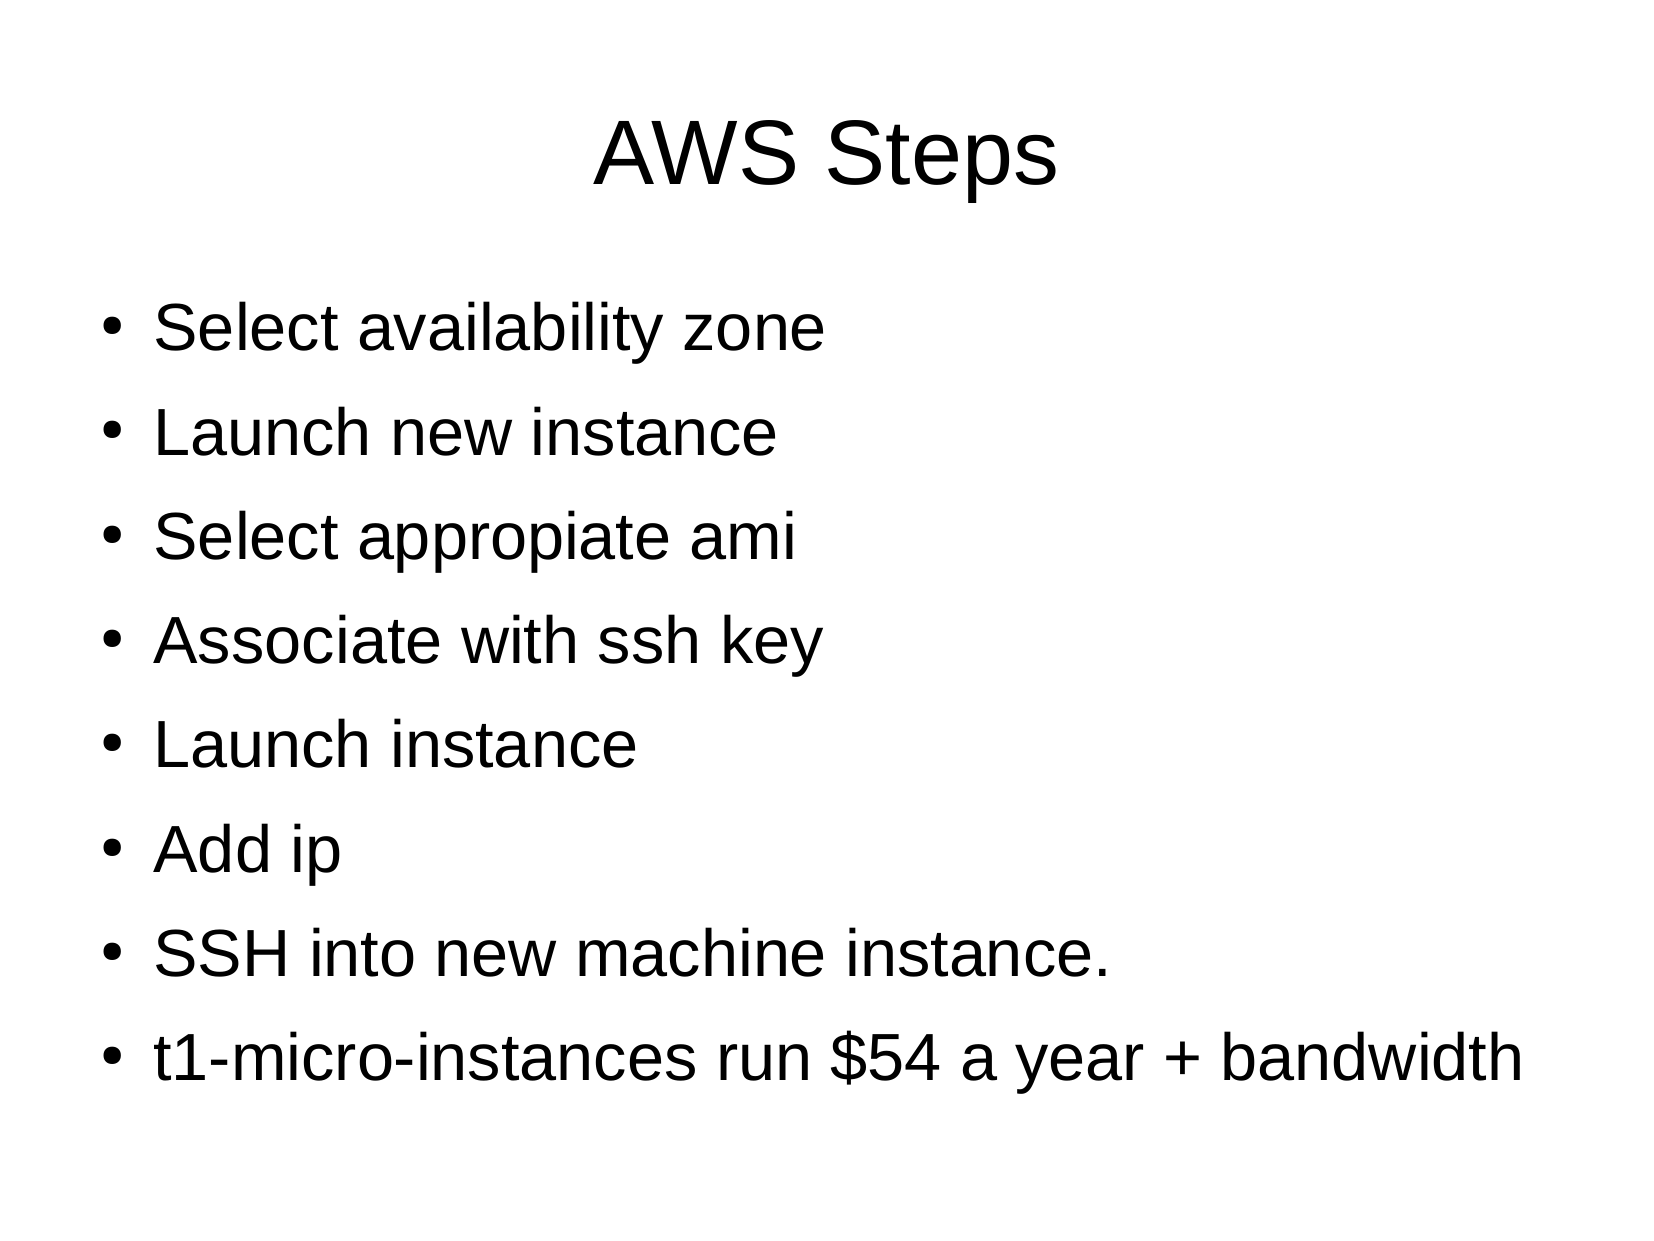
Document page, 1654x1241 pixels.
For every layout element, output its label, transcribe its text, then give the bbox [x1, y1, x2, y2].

title AWS Steps [82, 49, 1571, 257]
list Select availability zone Launch new instance Select appropiate ami Associate with ssh key Launch instance Add ip SSH into new machine instance. t1-micro-instances run $54 a year + bandwidth [82, 290, 1571, 1109]
